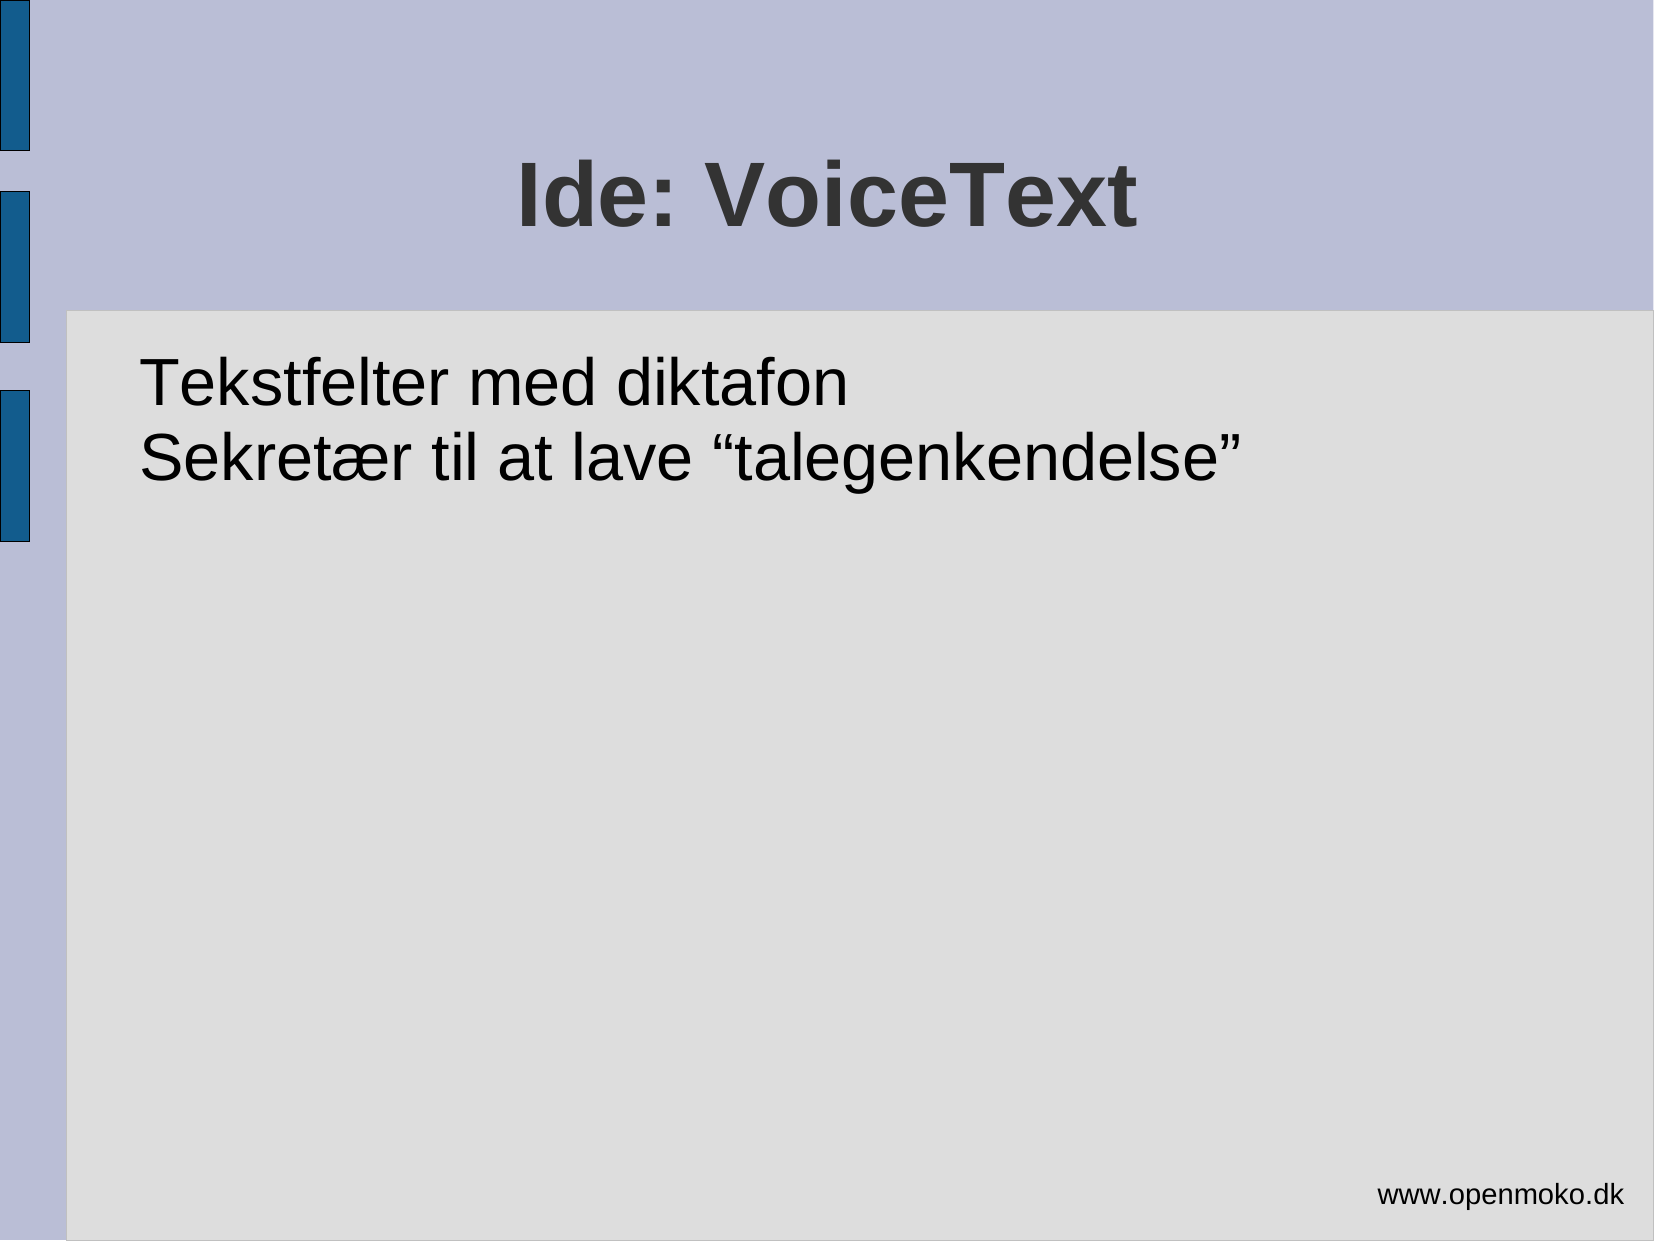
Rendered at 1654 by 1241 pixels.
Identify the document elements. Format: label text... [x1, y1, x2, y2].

title Ide: VoiceText [121, 91, 1534, 299]
list Tekstfelter med diktafon Sekretær til at lave “talegenkendelse” [121, 344, 1534, 1127]
